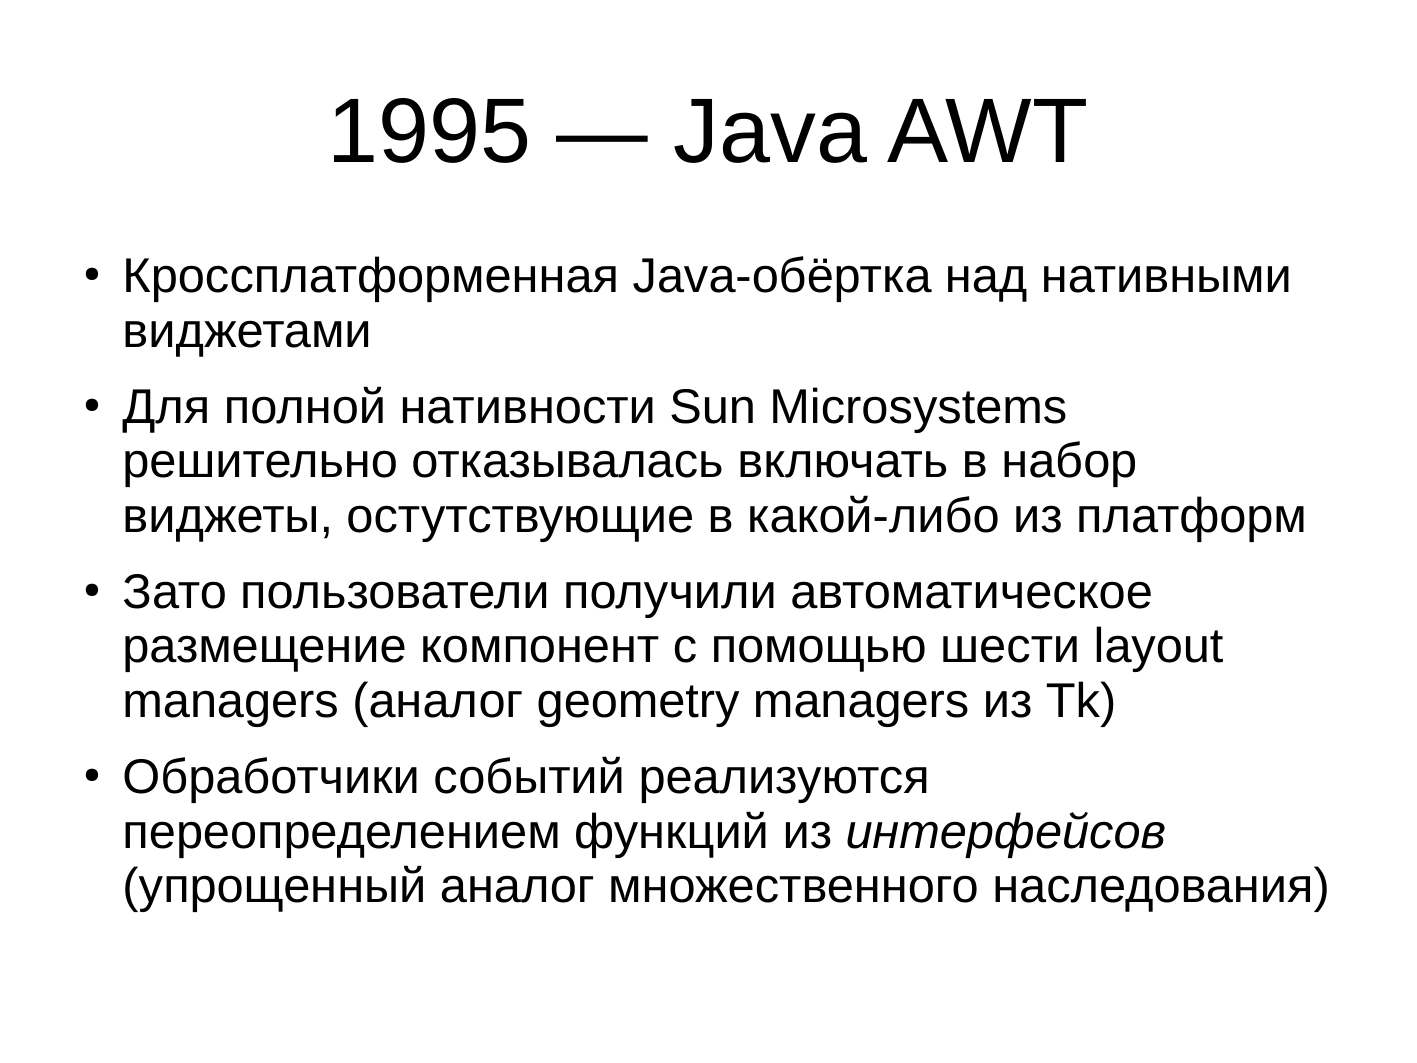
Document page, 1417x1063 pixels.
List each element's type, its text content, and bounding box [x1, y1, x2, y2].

title 1995 — Java AWT [70, 42, 1346, 220]
list Кроссплатформенная Java-обёртка над нативными виджетами Для полной нативности Sun Microsystems решительно отказывалась включать в набор виджеты, остутствующие в какой-либо из платформ Зато пользователи получили автоматическое размещение компонент с помощью шести layout managers (аналог geometry managers из Tk) Обработчики событий реализуются переопределением функций из интерфейсов (упрощенный аналог множественного наследования) [70, 248, 1346, 947]
